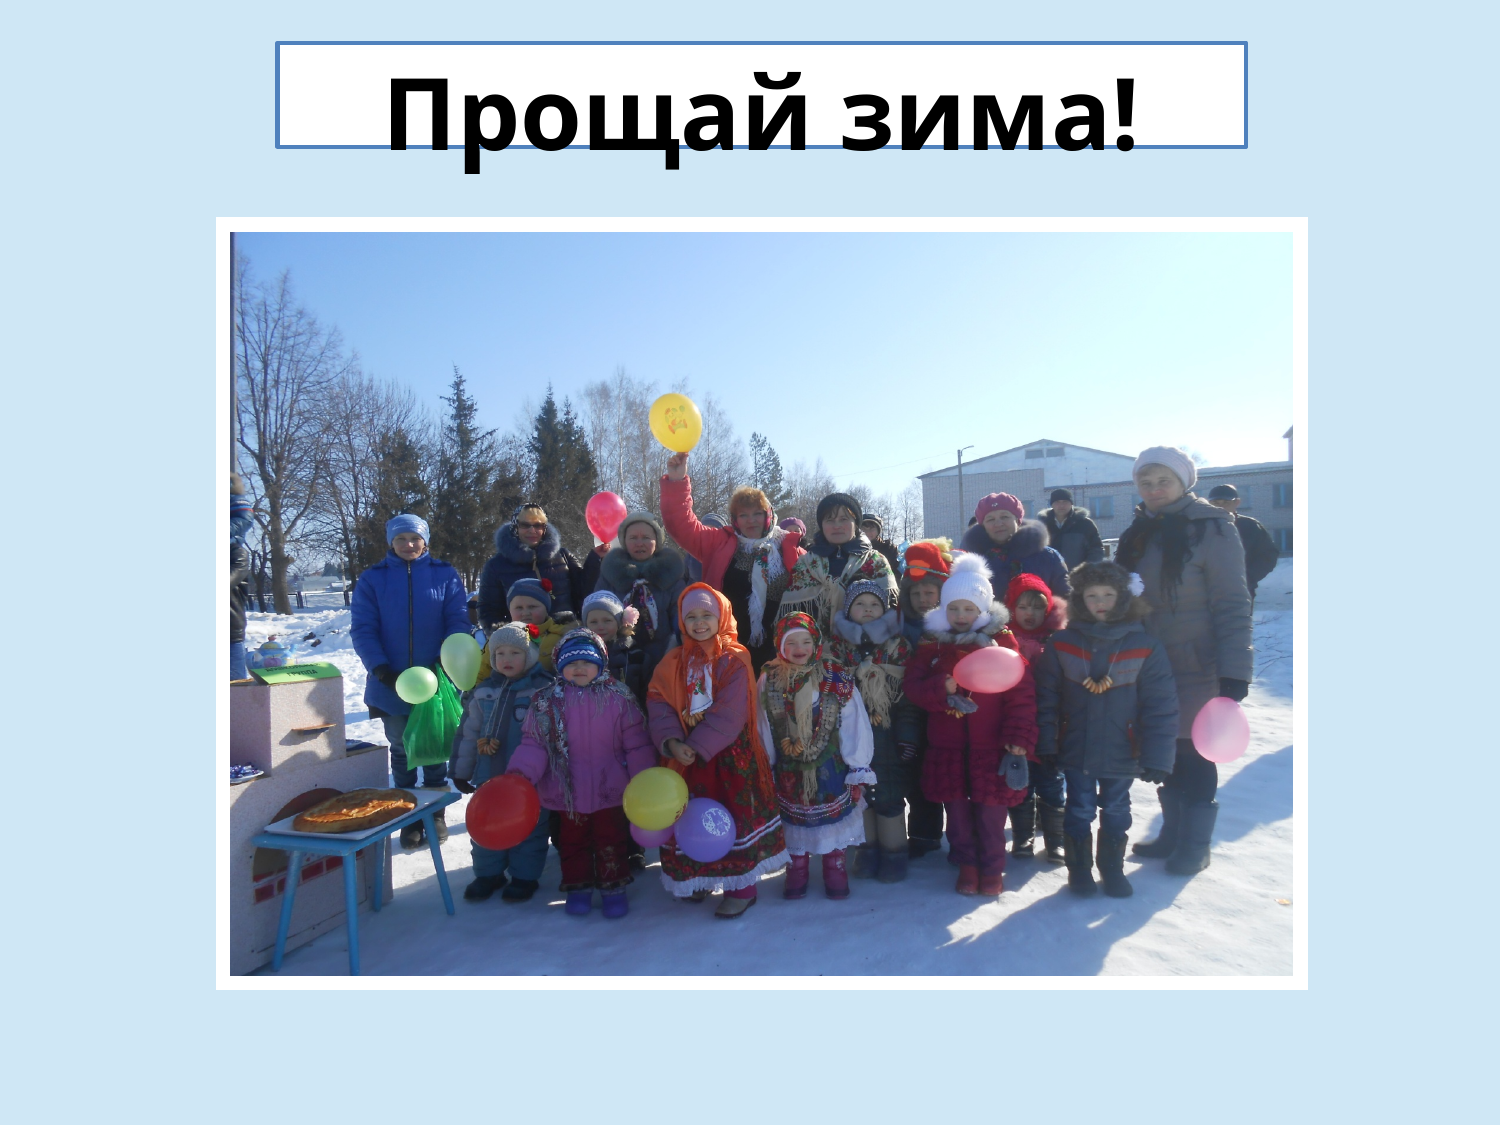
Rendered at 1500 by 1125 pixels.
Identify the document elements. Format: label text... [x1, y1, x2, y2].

title Прощай зима! [277, 42, 1247, 147]
picture [230, 231, 1294, 976]
